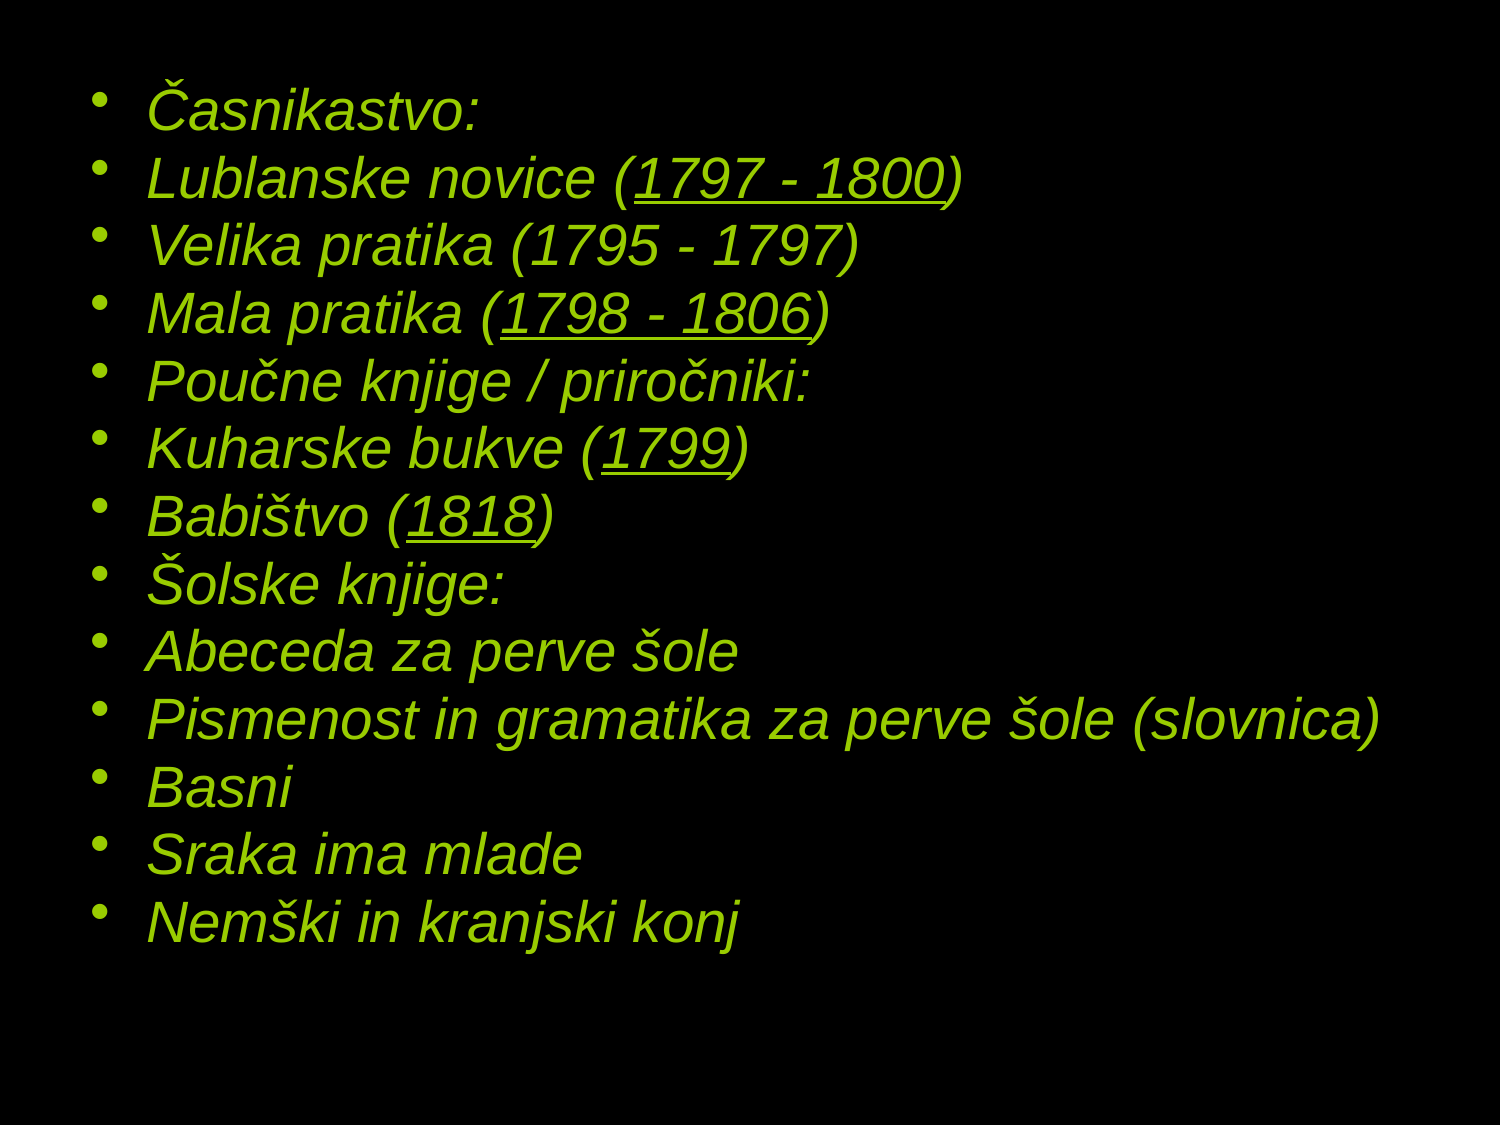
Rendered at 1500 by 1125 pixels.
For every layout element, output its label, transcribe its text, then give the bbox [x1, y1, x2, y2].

list Časnikastvo: Lublanske novice (1797 - 1800) Velika pratika (1795 - 1797) Mala pratika (1798 - 1806) Poučne knjige / priročniki: Kuharske bukve (1799) Babištvo (1818) Šolske knjige: Abeceda za perve šole Pismenost in gramatika za perve šole (slovnica) Basni Sraka ima mlade Nemški in kranjski konj [75, 78, 1425, 1005]
